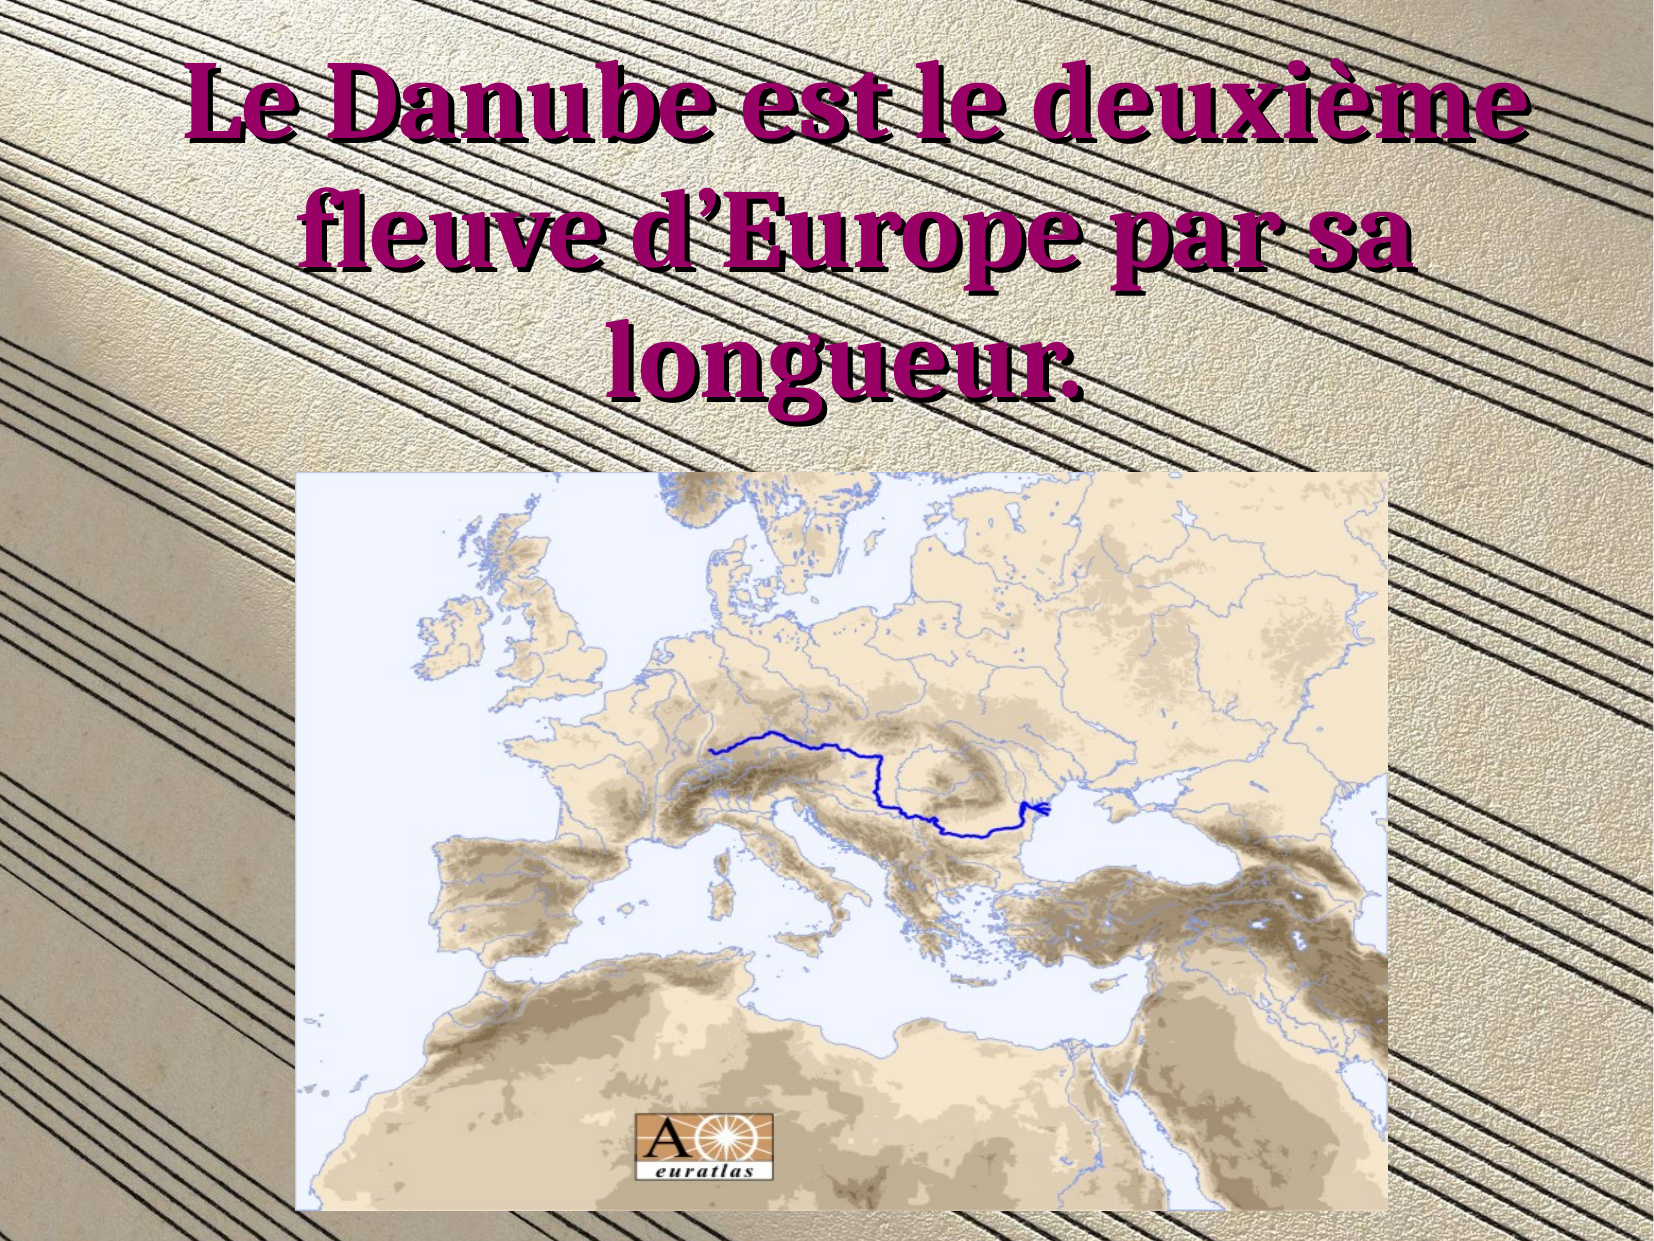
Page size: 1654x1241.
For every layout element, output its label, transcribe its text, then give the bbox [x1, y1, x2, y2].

text_box Le Danube est le deuxième fleuve d’Europe par sa longueur. [59, 29, 1654, 1233]
picture [0, 0, 1654, 1241]
picture [295, 472, 1388, 1211]
